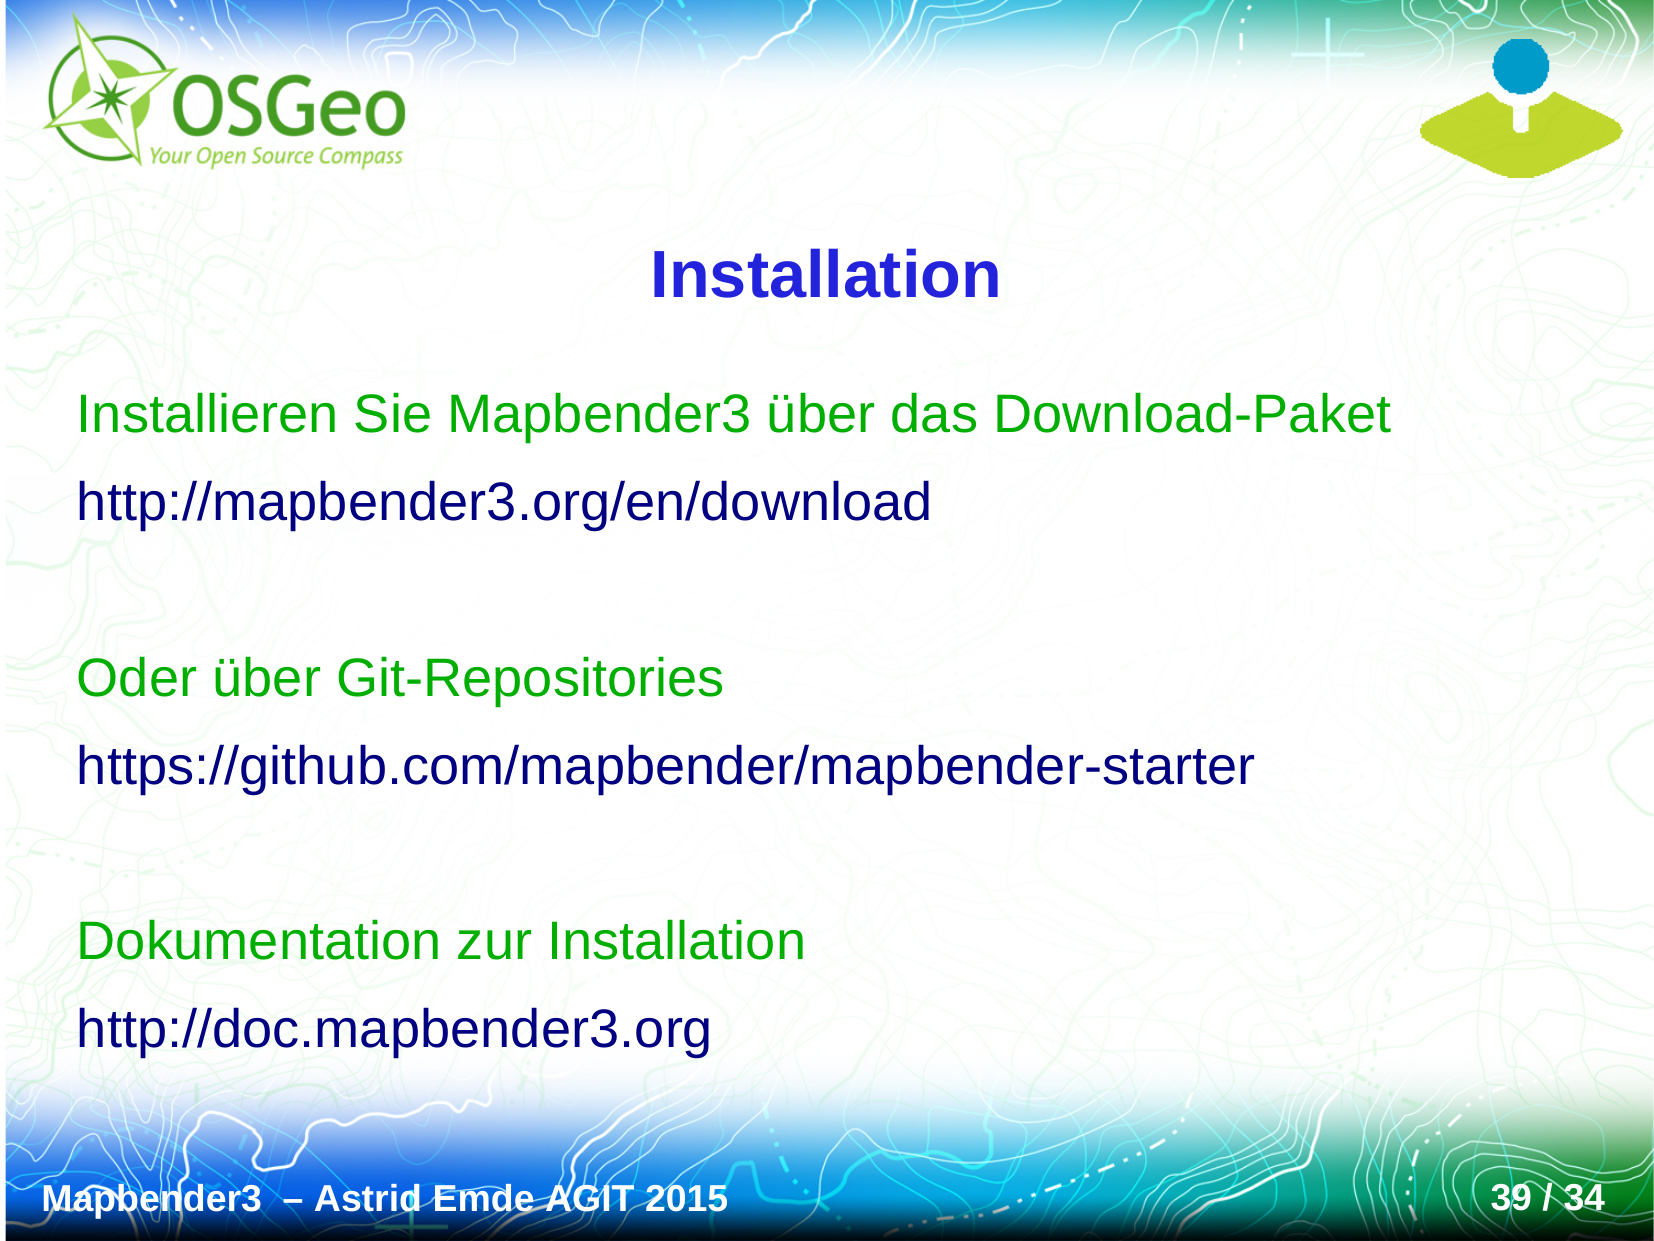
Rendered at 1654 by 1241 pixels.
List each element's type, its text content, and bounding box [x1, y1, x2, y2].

picture [5, 0, 1654, 1241]
list Installieren Sie Mapbender3 über das Download-Paket http://mapbender3.org/en/download Oder über Git-Repositories https://github.com/mapbender/mapbender-starter Dokumentation zur Installation http://doc.mapbender3.org [76, 383, 1565, 1241]
picture [1565, 1188, 1577, 1206]
title Installation [82, 200, 1571, 349]
